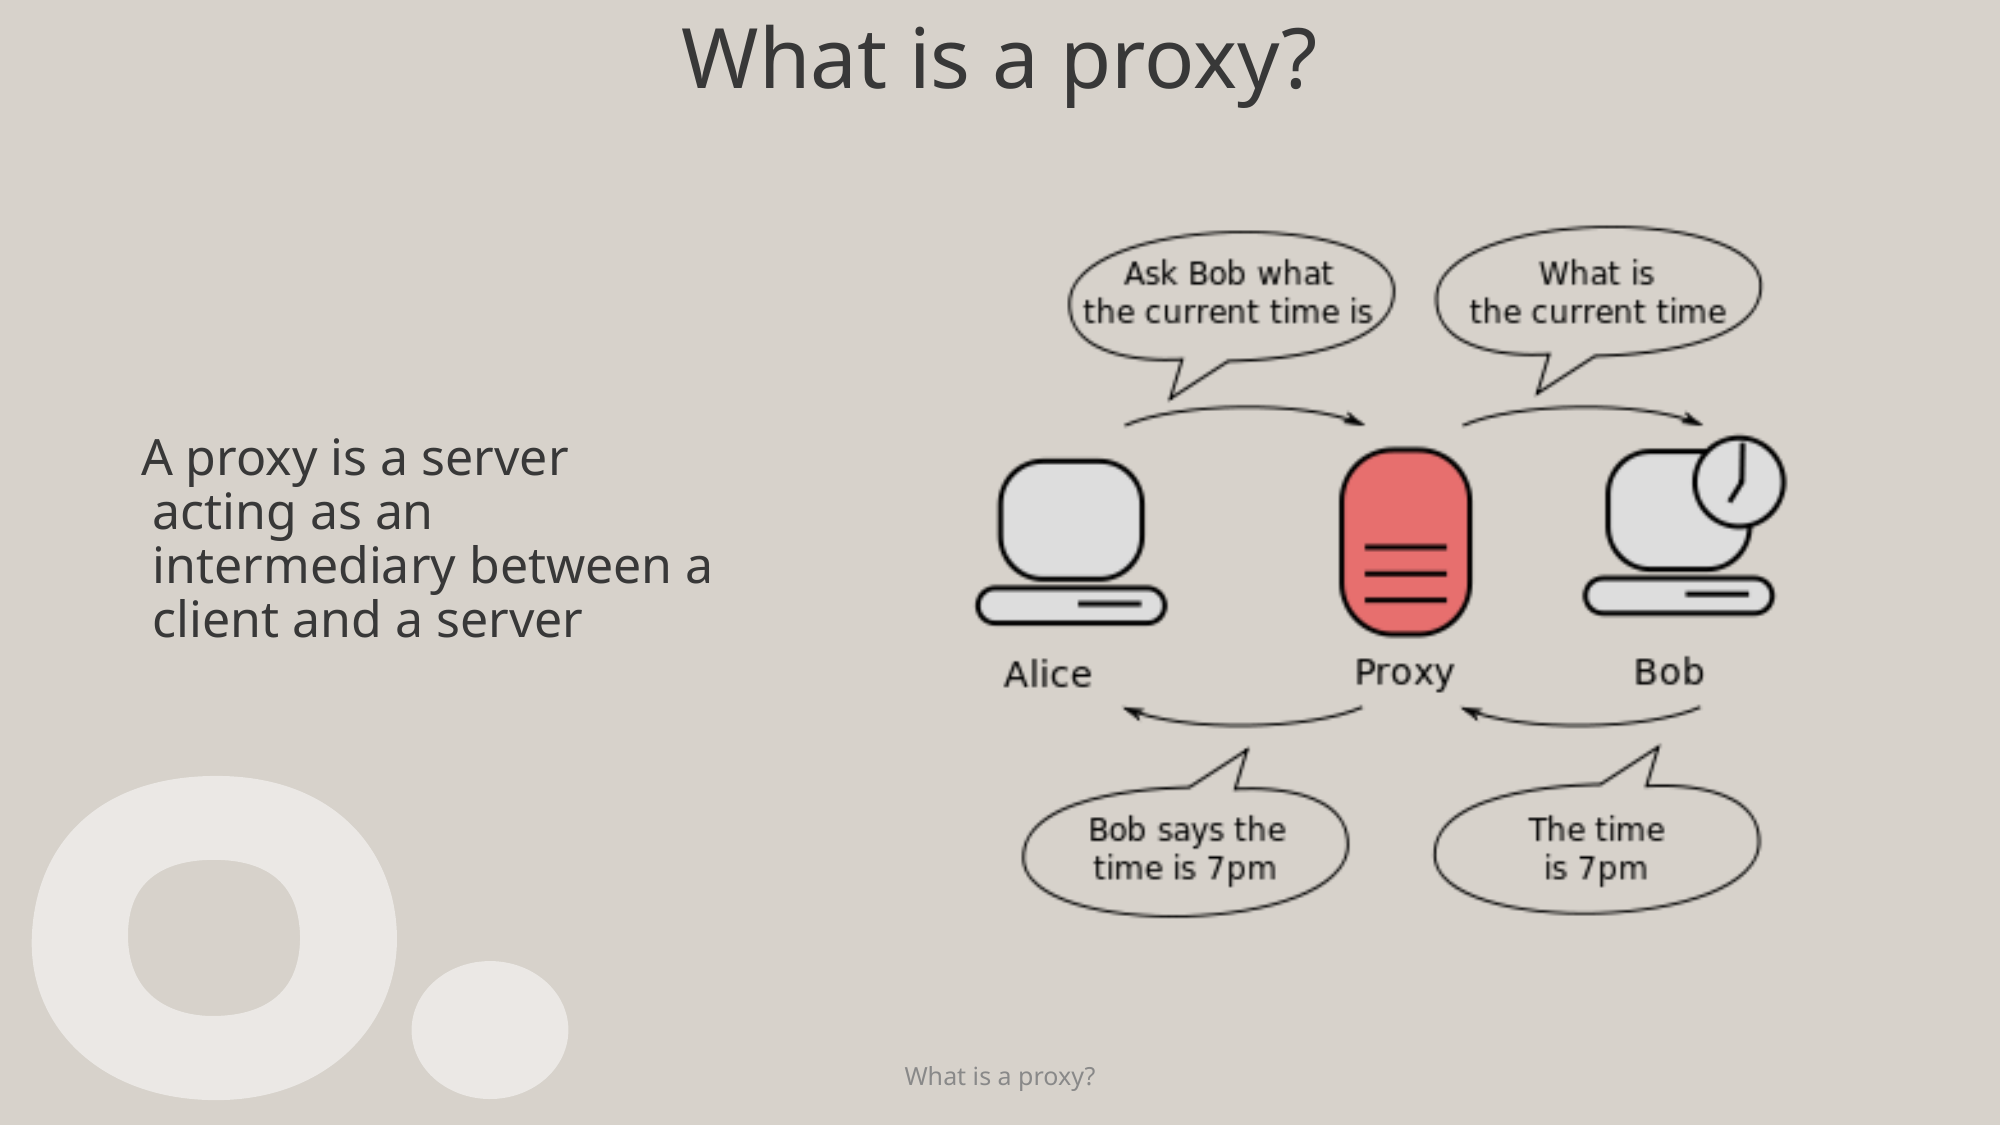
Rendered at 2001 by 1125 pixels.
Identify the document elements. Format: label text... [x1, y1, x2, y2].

title What is a proxy? [0, 5, 2000, 119]
list A proxy is a server acting as an intermediary between a client and a server [99, 425, 733, 916]
picture [874, 188, 1898, 957]
footer What is a proxy? [662, 1045, 1338, 1105]
